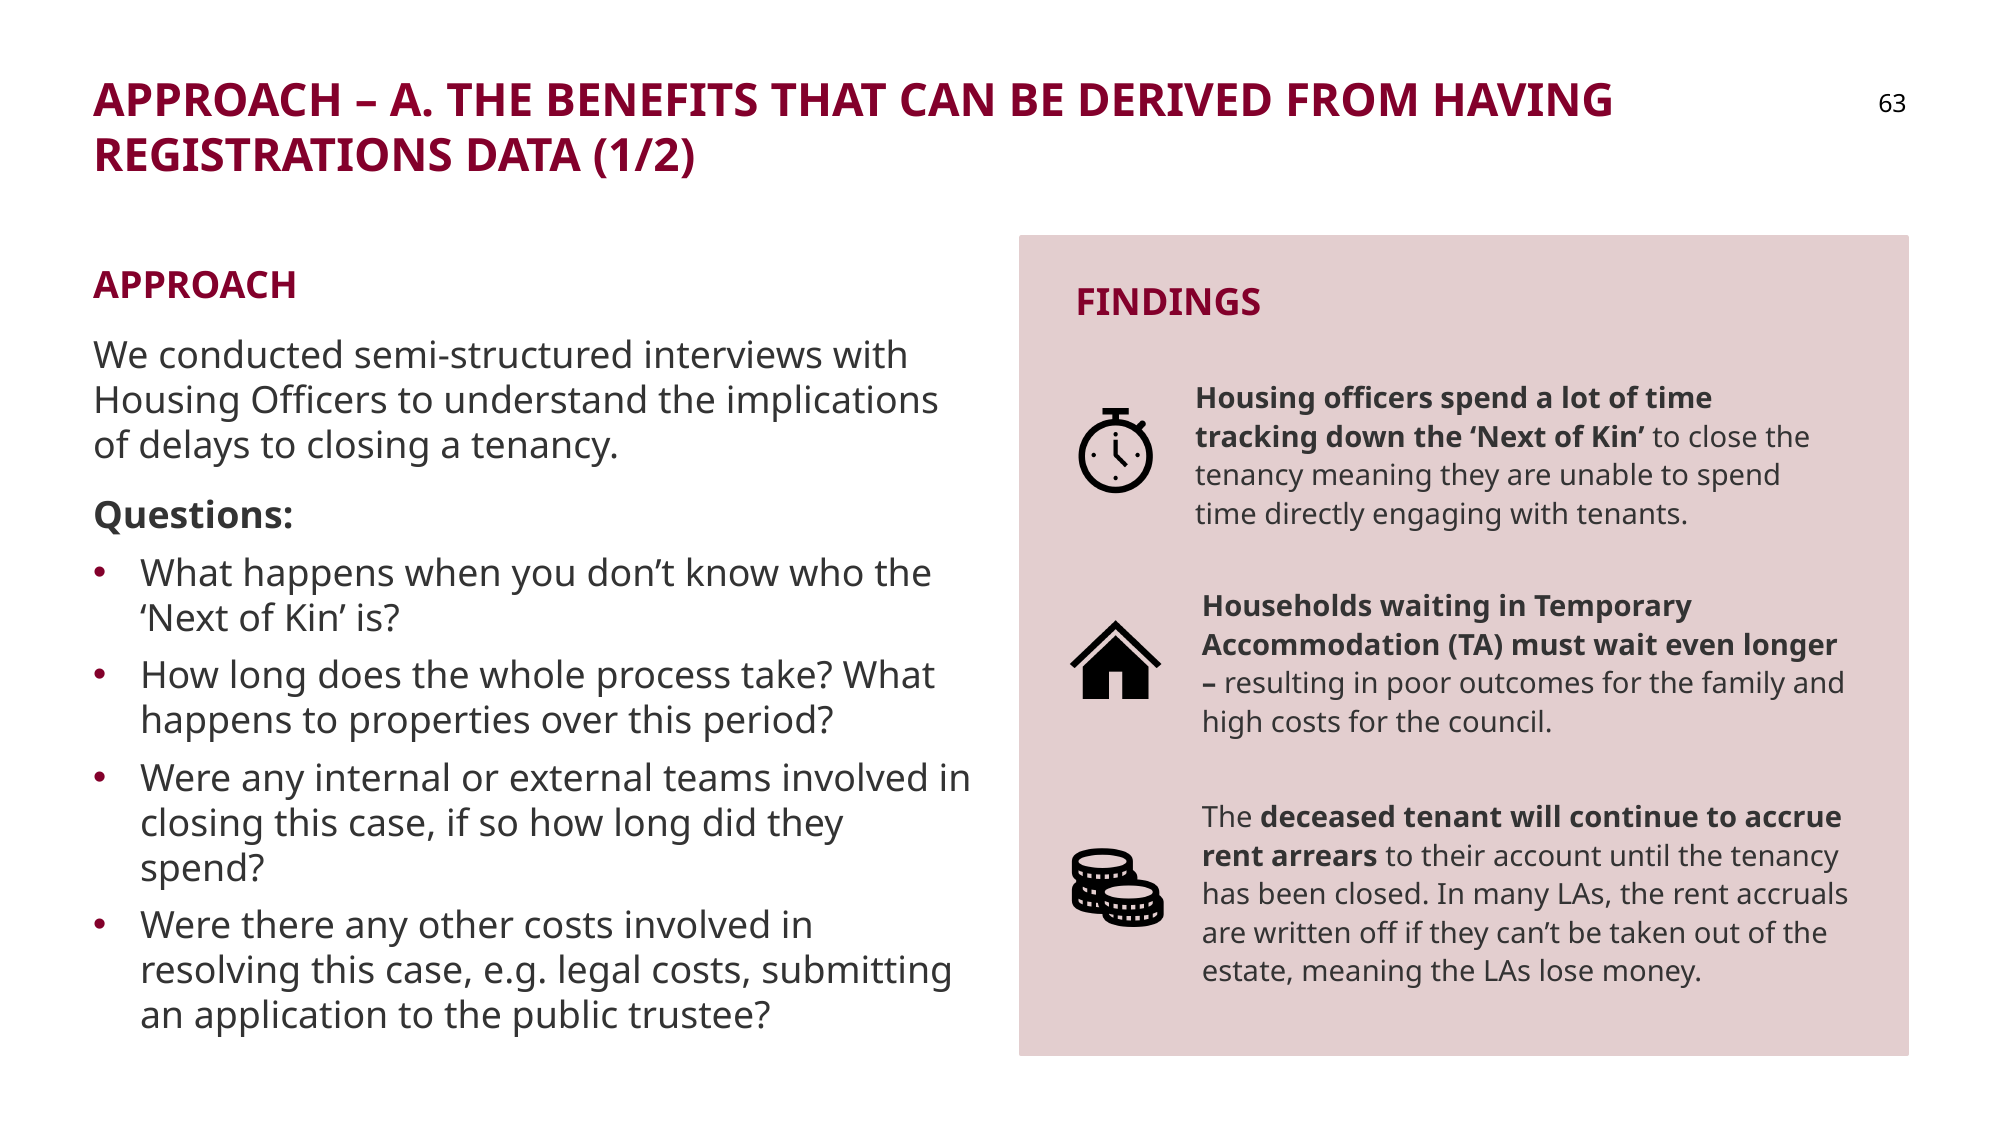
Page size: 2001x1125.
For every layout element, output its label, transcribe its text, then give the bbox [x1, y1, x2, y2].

text_box Housing officers spend a lot of time tracking down the ‘Next of Kin’ to close the tenancy meaning they are unable to spend time directly engaging with tenants. [1195, 376, 1830, 526]
slide_number <number> [1850, 87, 1907, 148]
title APPROACH – A. THE BENEFITS THAT CAN BE DERIVED FROM HAVING REGISTRATIONS DATA (1/2) [93, 70, 1809, 215]
text_box The deceased tenant will continue to accrue rent arrears to their account until the tenancy has been closed. In many LAs, the rent accruals are written off if they can’t be taken out of the estate, meaning the LAs lose money. [1201, 795, 1873, 994]
picture [1063, 398, 1168, 503]
text_box [1021, 237, 1907, 1055]
list APPROACH We conducted semi-structured interviews with Housing Officers to understand the implications of delays to closing a tenancy. Questions: What happens when you don’t know who the ‘Next of Kin’ is? How long does the whole process take? What happens to properties over this period? Were any internal or external teams involved in closing this case, if so how long did they spend? Were there any other costs involved in resolving this case, e.g. legal costs, submitting an application to the public trustee? [93, 261, 979, 1005]
text_box FINDINGS [1075, 277, 1873, 378]
picture [1063, 607, 1168, 712]
picture [1063, 835, 1168, 940]
text_box Households waiting in Temporary Accommodation (TA) must wait even longer – resulting in poor outcomes for the family and high costs for the council. [1201, 584, 1851, 733]
